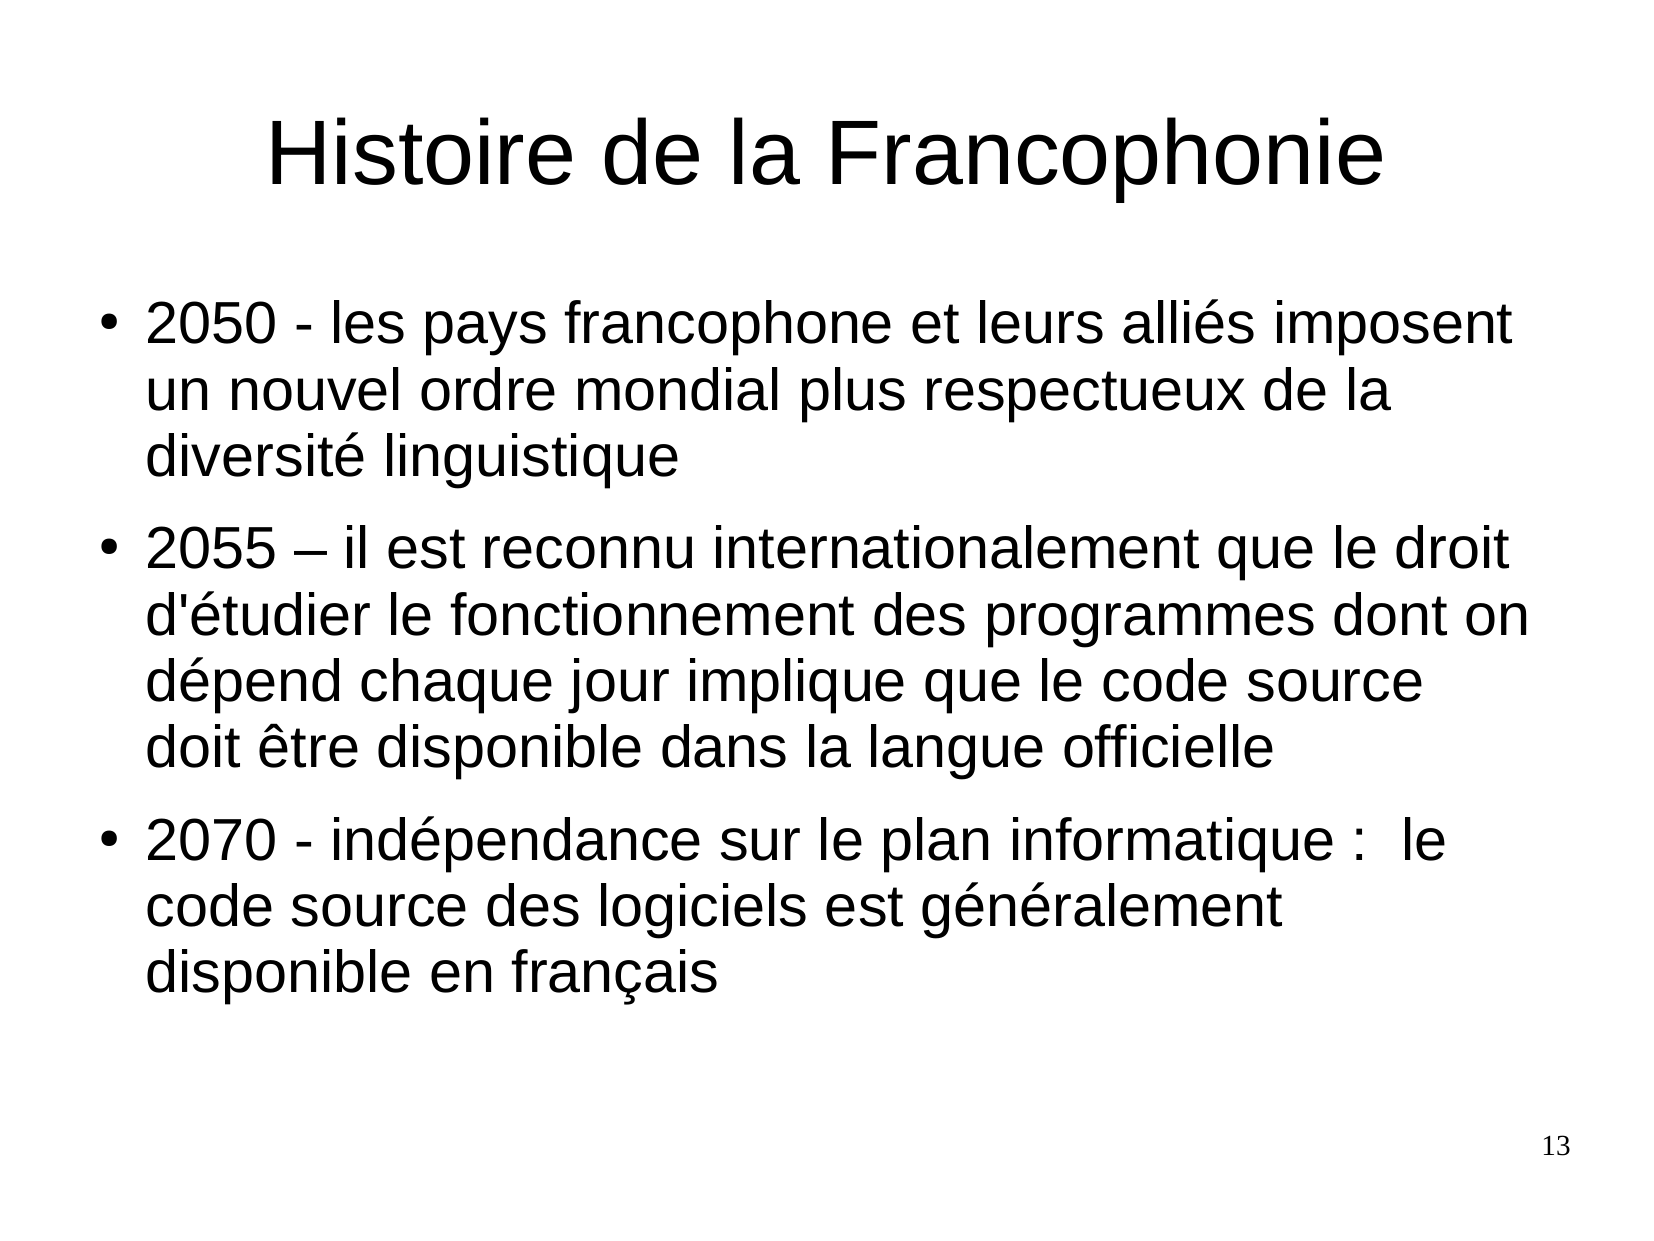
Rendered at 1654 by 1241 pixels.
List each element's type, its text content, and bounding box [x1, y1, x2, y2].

title Histoire de la Francophonie [82, 49, 1571, 257]
list 2050 - les pays francophone et leurs alliés imposent un nouvel ordre mondial plus respectueux de la diversité linguistique 2055 – il est reconnu internationalement que le droit d'étudier le fonctionnement des programmes dont on dépend chaque jour implique que le code source doit être disponible dans la langue officielle 2070 - indépendance sur le plan informatique : le code source des logiciels est généralement disponible en français [82, 290, 1538, 1010]
